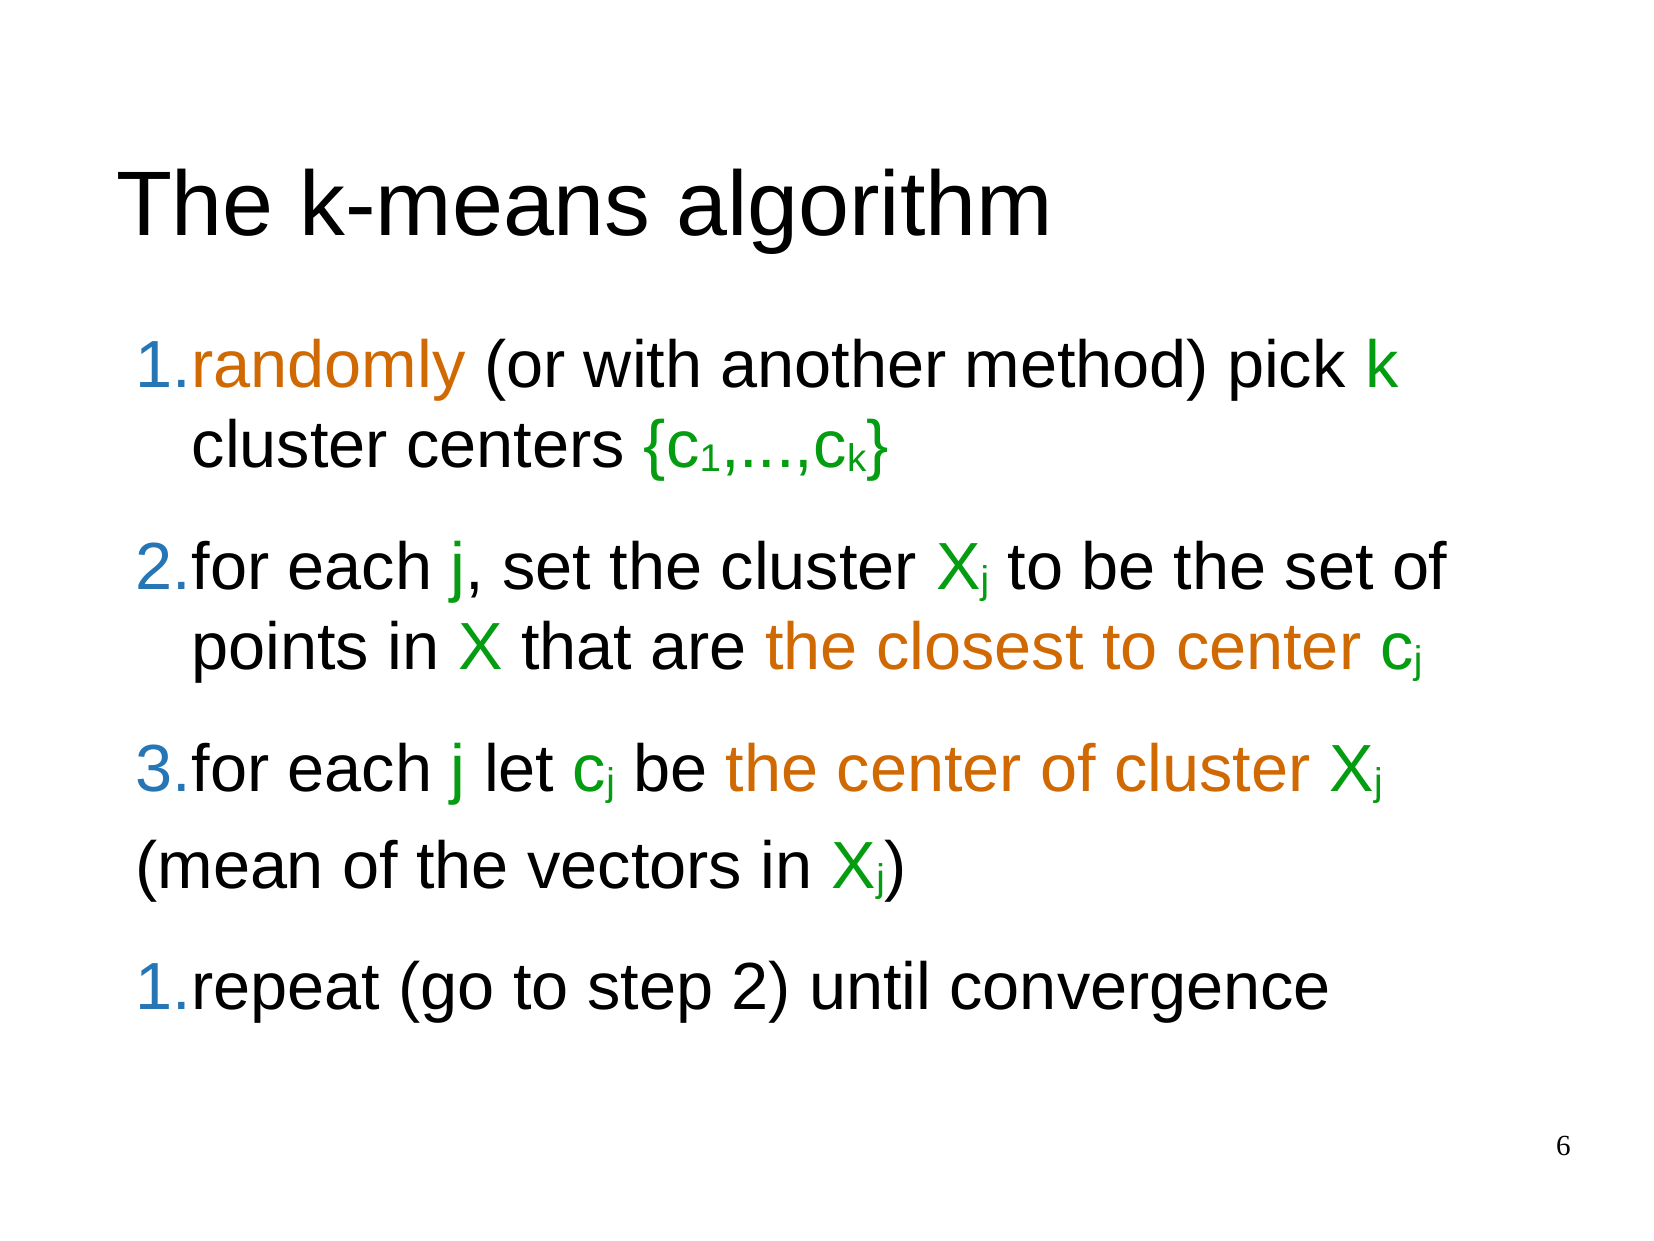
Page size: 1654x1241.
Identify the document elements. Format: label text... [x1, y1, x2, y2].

title The k-means algorithm [109, 137, 1543, 317]
list randomly (or with another method) pick k cluster centers {c1,...,ck} for each j, set the cluster Xj to be the set of points in X that are the closest to center cj for each j let cj be the center of cluster Xj (mean of the vectors in Xj) repeat (go to step 2) until convergence [129, 314, 1525, 1079]
